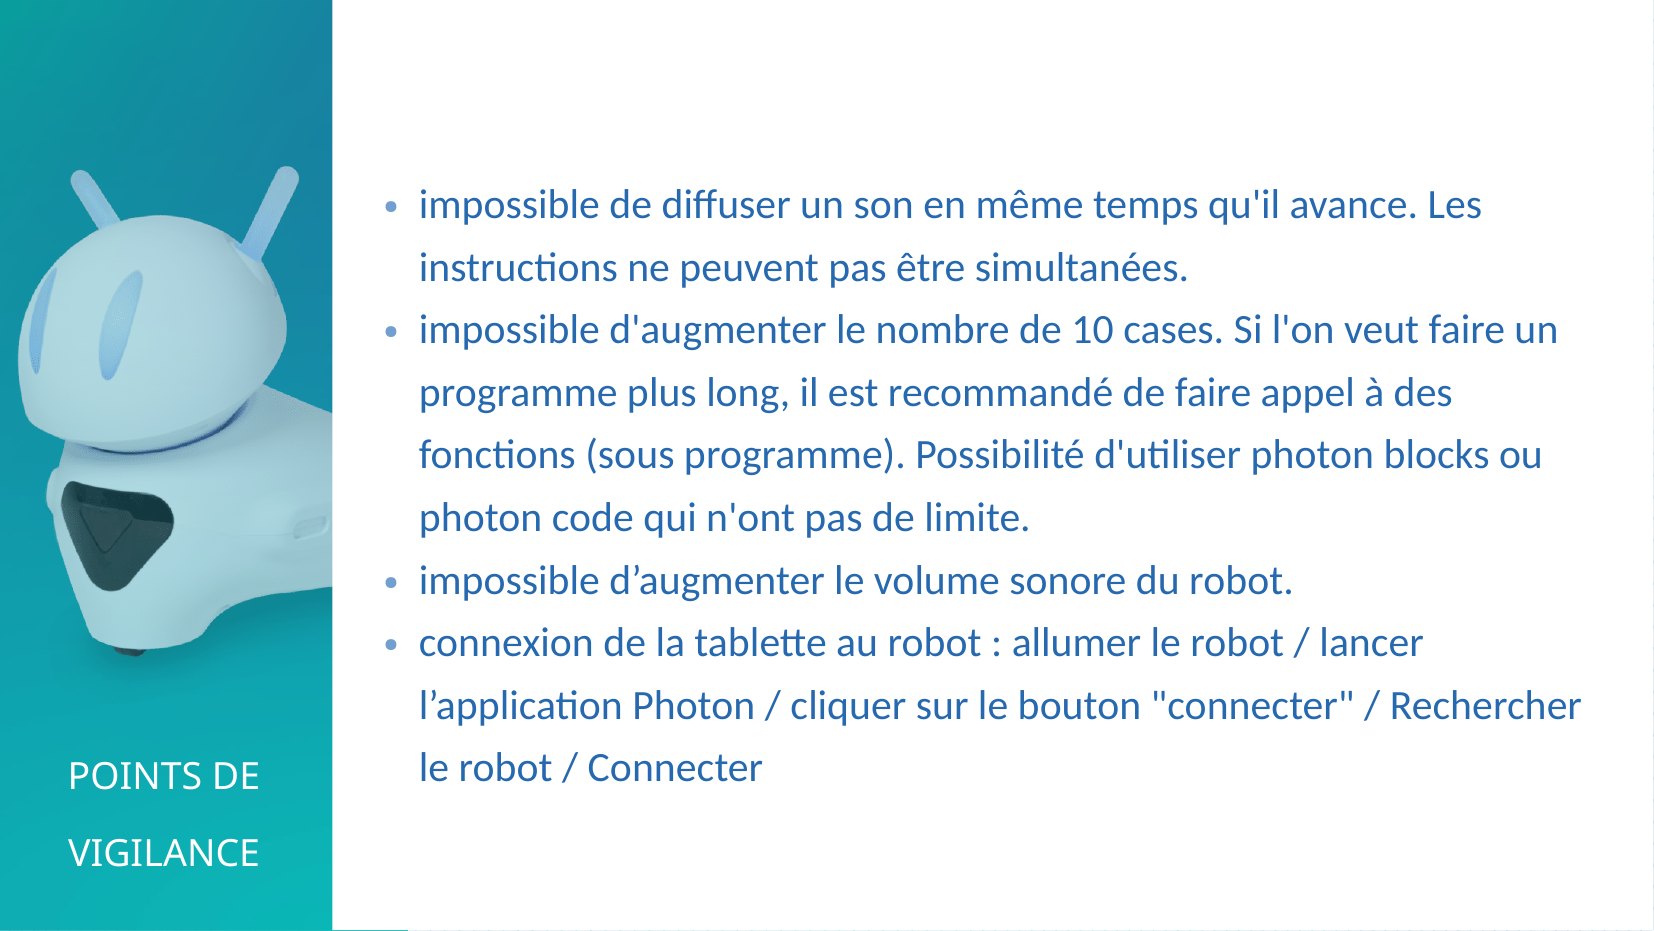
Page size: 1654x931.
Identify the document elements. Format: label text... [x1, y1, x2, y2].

text_box impossible de diffuser un son en même temps qu'il avance. Les instructions ne peuvent pas être simultanées. impossible d'augmenter le nombre de 10 cases. Si l'on veut faire un programme plus long, il est recommandé de faire appel à des fonctions (sous programme). Possibilité d'utiliser photon blocks ou photon code qui n'ont pas de limite. impossible d’augmenter le volume sonore du robot. connexion de la tablette au robot : allumer le robot / lancer l’application Photon / cliquer sur le bouton "connecter" / Rechercher le robot / Connecter [368, 2, 1626, 915]
picture [0, 26, 332, 806]
text_box POINTS DE VIGILANCE [0, 806, 329, 885]
text_box [0, 0, 1654, 931]
